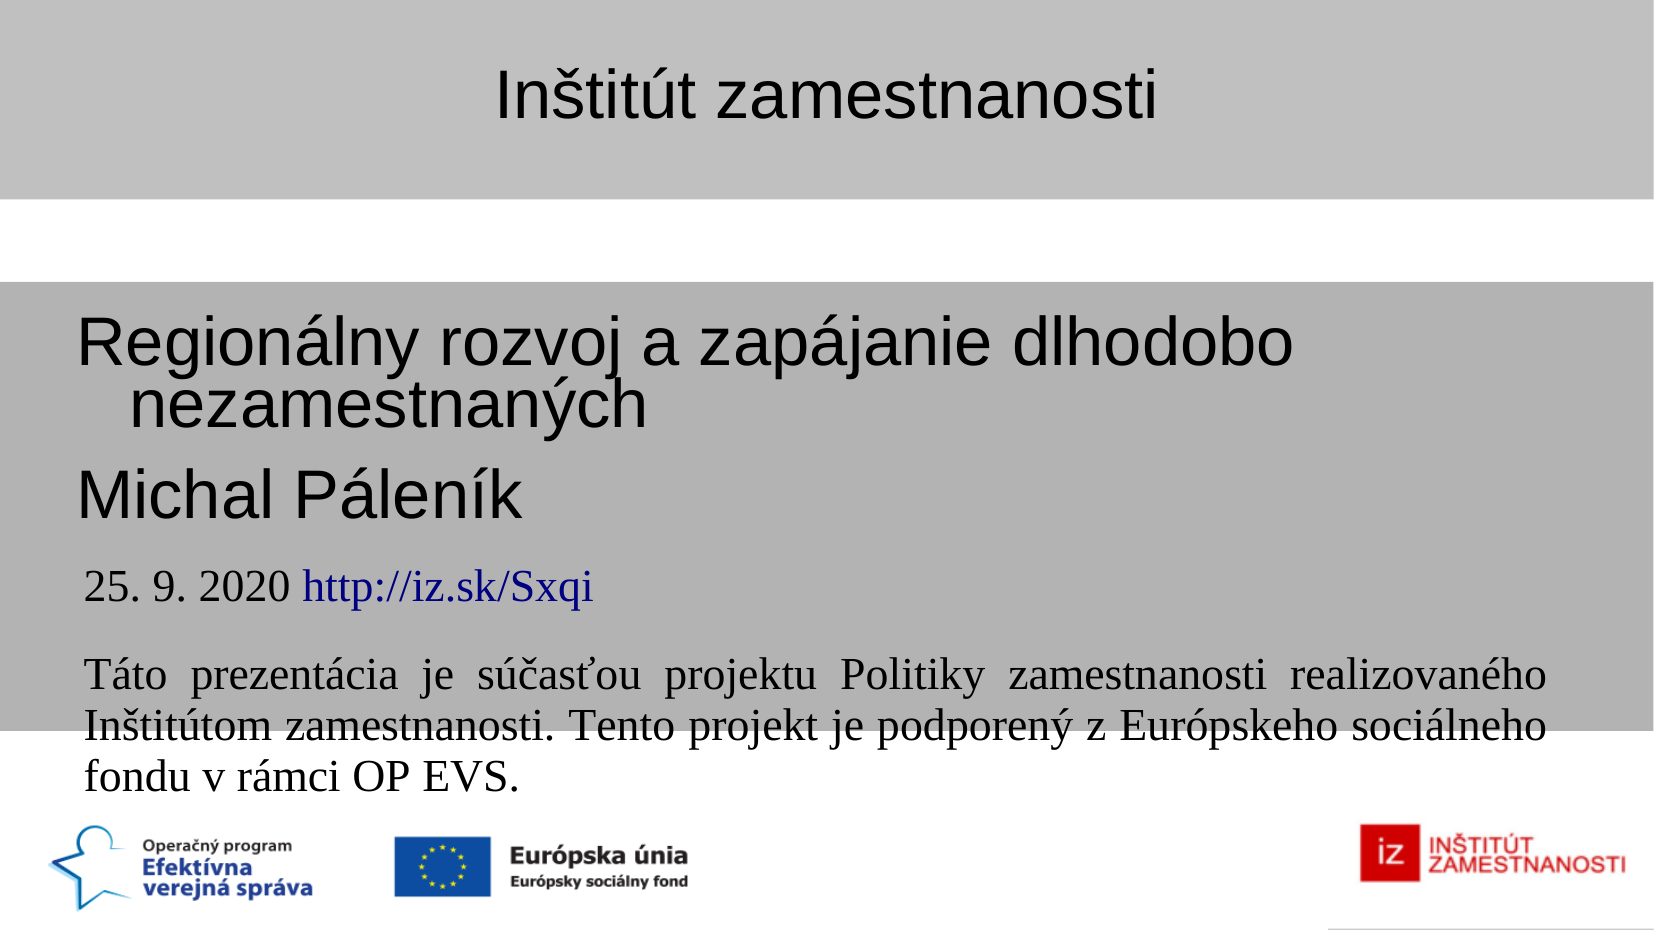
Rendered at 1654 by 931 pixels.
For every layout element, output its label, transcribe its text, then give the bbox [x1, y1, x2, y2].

text_box [0, 281, 1654, 731]
picture [1328, 775, 1654, 931]
list Regionálny rozvoj a zapájanie dlhodobo nezamestnaných Michal Páleník [59, 316, 1506, 532]
picture [29, 797, 709, 931]
title Inštitút zamestnanosti [88, 22, 1565, 178]
text_box 25. 9. 2020 http://iz.sk/Sxqi Táto prezentácia je súčasťou projektu Politiky zamestnanosti realizovaného Inštitútom zamestnanosti. Tento projekt je podporený z Európskeho sociálneho fondu v rámci OP EVS. [68, 553, 1595, 809]
